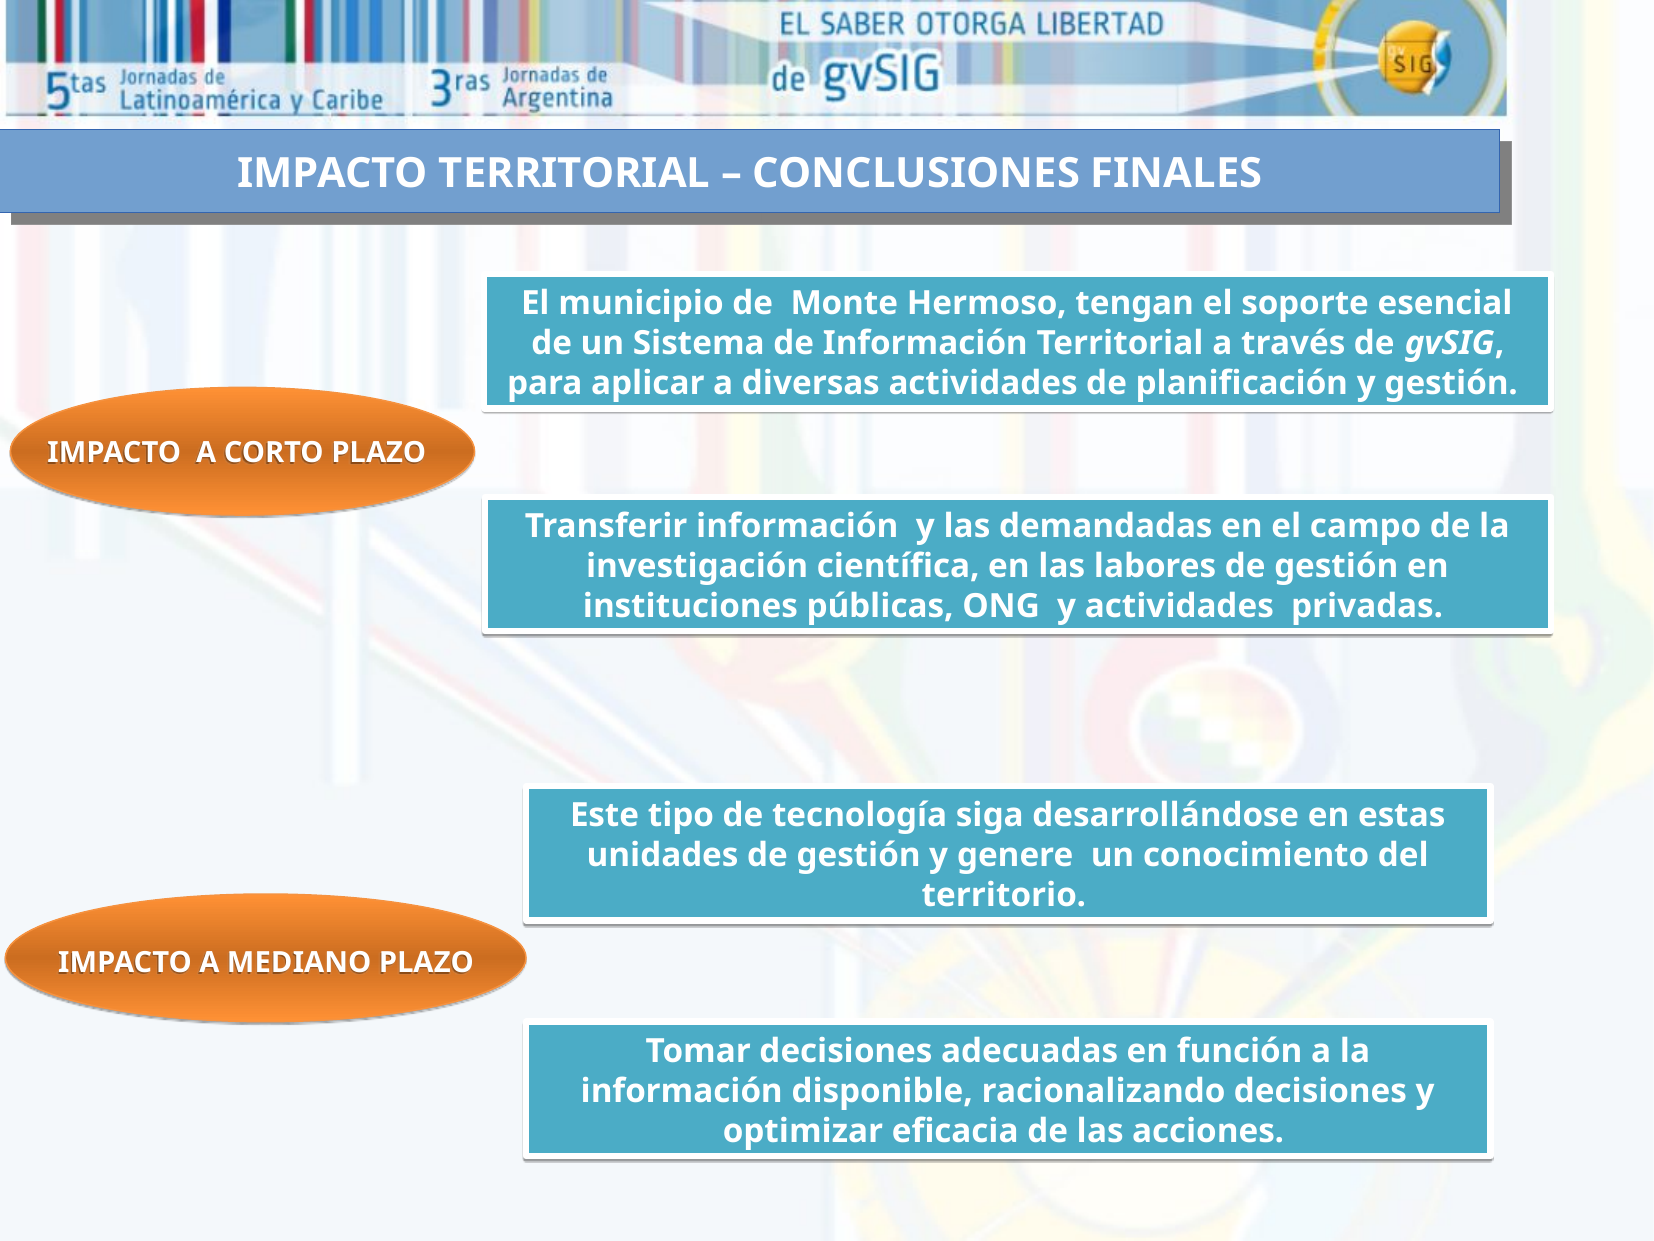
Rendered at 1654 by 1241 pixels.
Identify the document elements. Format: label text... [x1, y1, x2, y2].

text_box Transferir información y las demandadas en el campo de la investigación científica, en las labores de gestión en instituciones públicas, ONG y actividades privadas. [484, 496, 1552, 632]
text_box IMPACTO A CORTO PLAZO [32, 425, 449, 476]
text_box [10, 387, 475, 516]
text_box Tomar decisiones adecuadas en función a la información disponible, racionalizando decisiones y optimizar eficacia de las acciones. [526, 1021, 1491, 1157]
text_box IMPACTO TERRITORIAL – CONCLUSIONES FINALES [0, 129, 1500, 213]
picture [0, 0, 1654, 1241]
text_box [5, 894, 527, 1022]
text_box IMPACTO A MEDIANO PLAZO [43, 935, 489, 986]
text_box Este tipo de tecnología siga desarrollándose en estas unidades de gestión y genere un conocimiento del territorio. [526, 786, 1491, 921]
text_box El municipio de Monte Hermoso, tengan el soporte esencial de un Sistema de Información Territorial a través de gvSIG, para aplicar a diversas actividades de planificación y gestión. [484, 274, 1552, 409]
